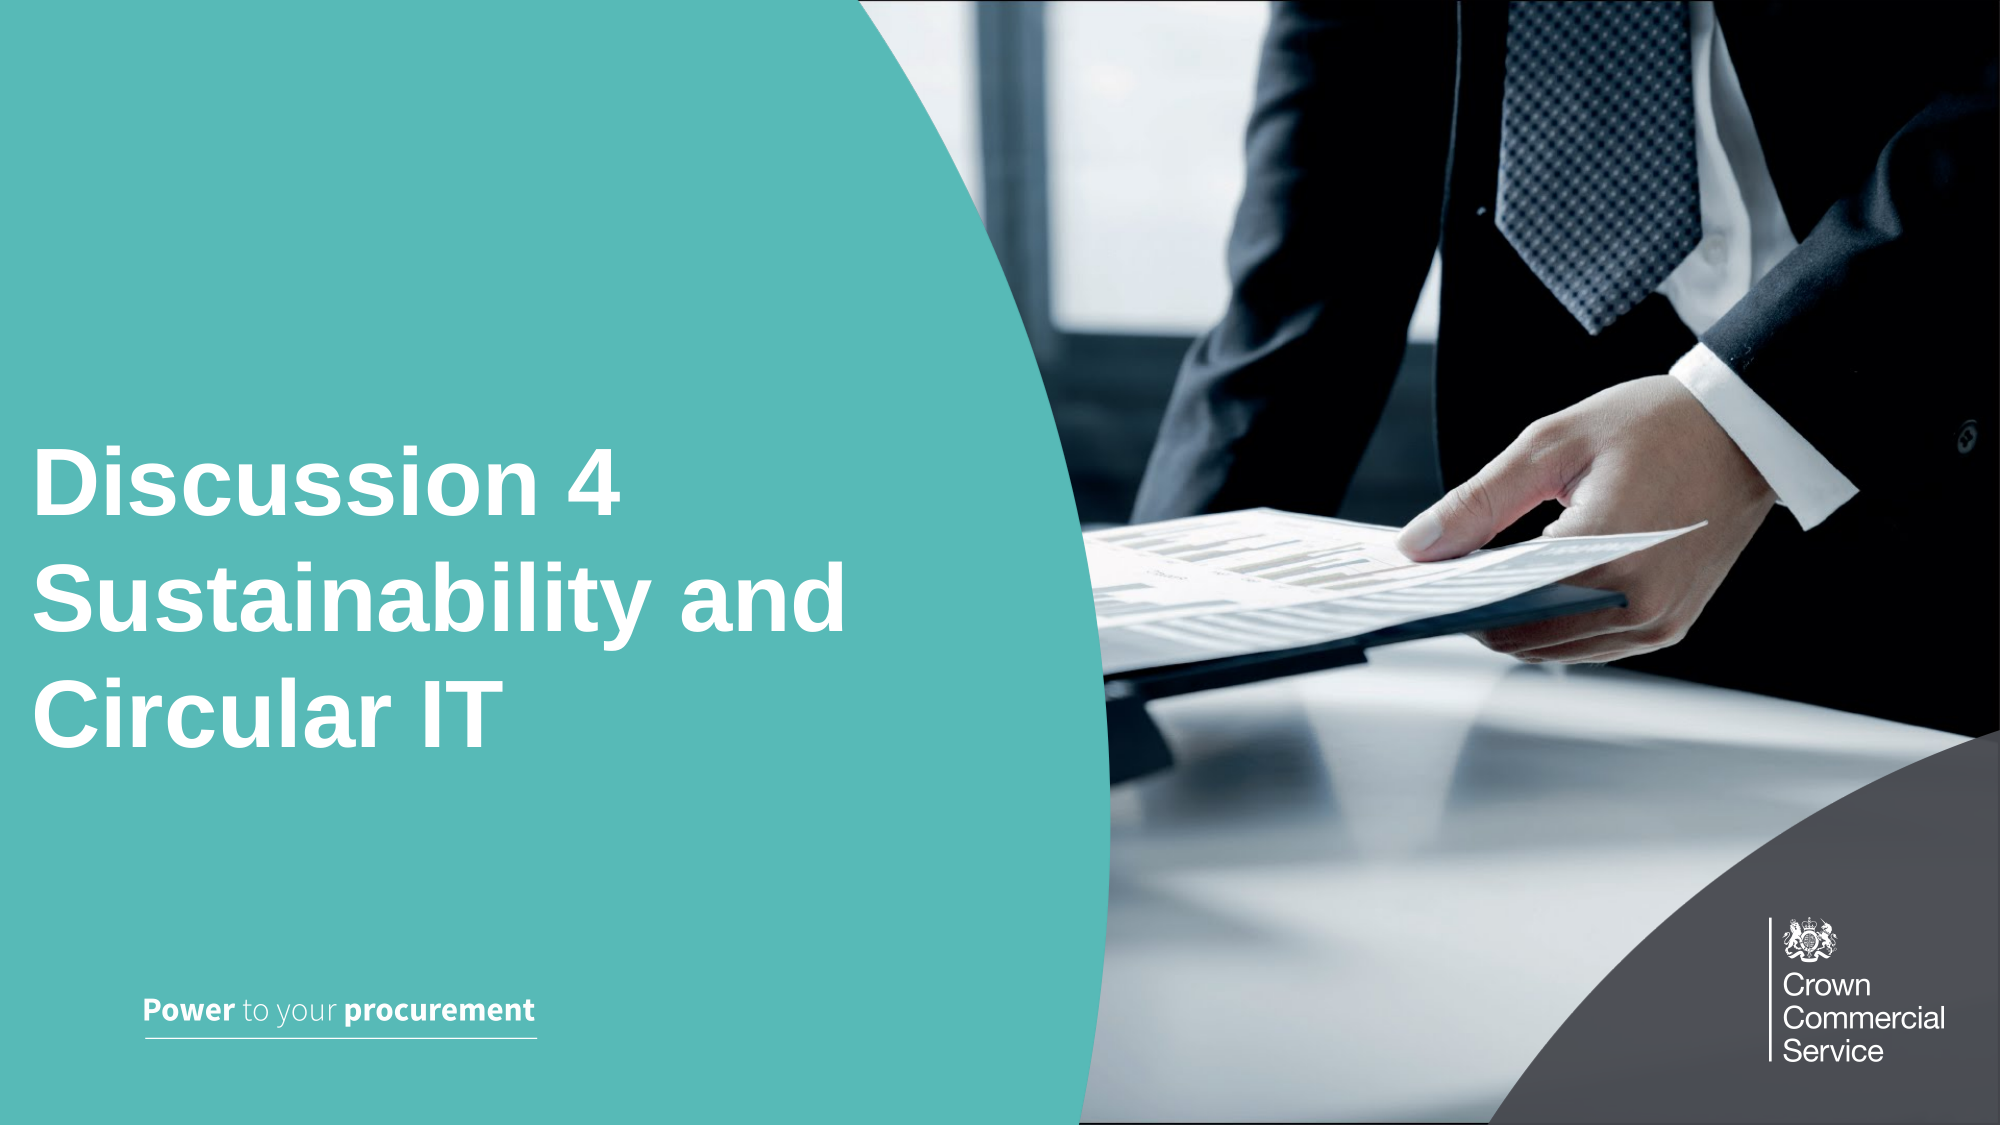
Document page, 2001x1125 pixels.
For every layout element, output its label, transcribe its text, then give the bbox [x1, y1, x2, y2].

title Discussion 4 Sustainability and Circular IT [31, 418, 1005, 844]
picture [0, 0, 2000, 1125]
